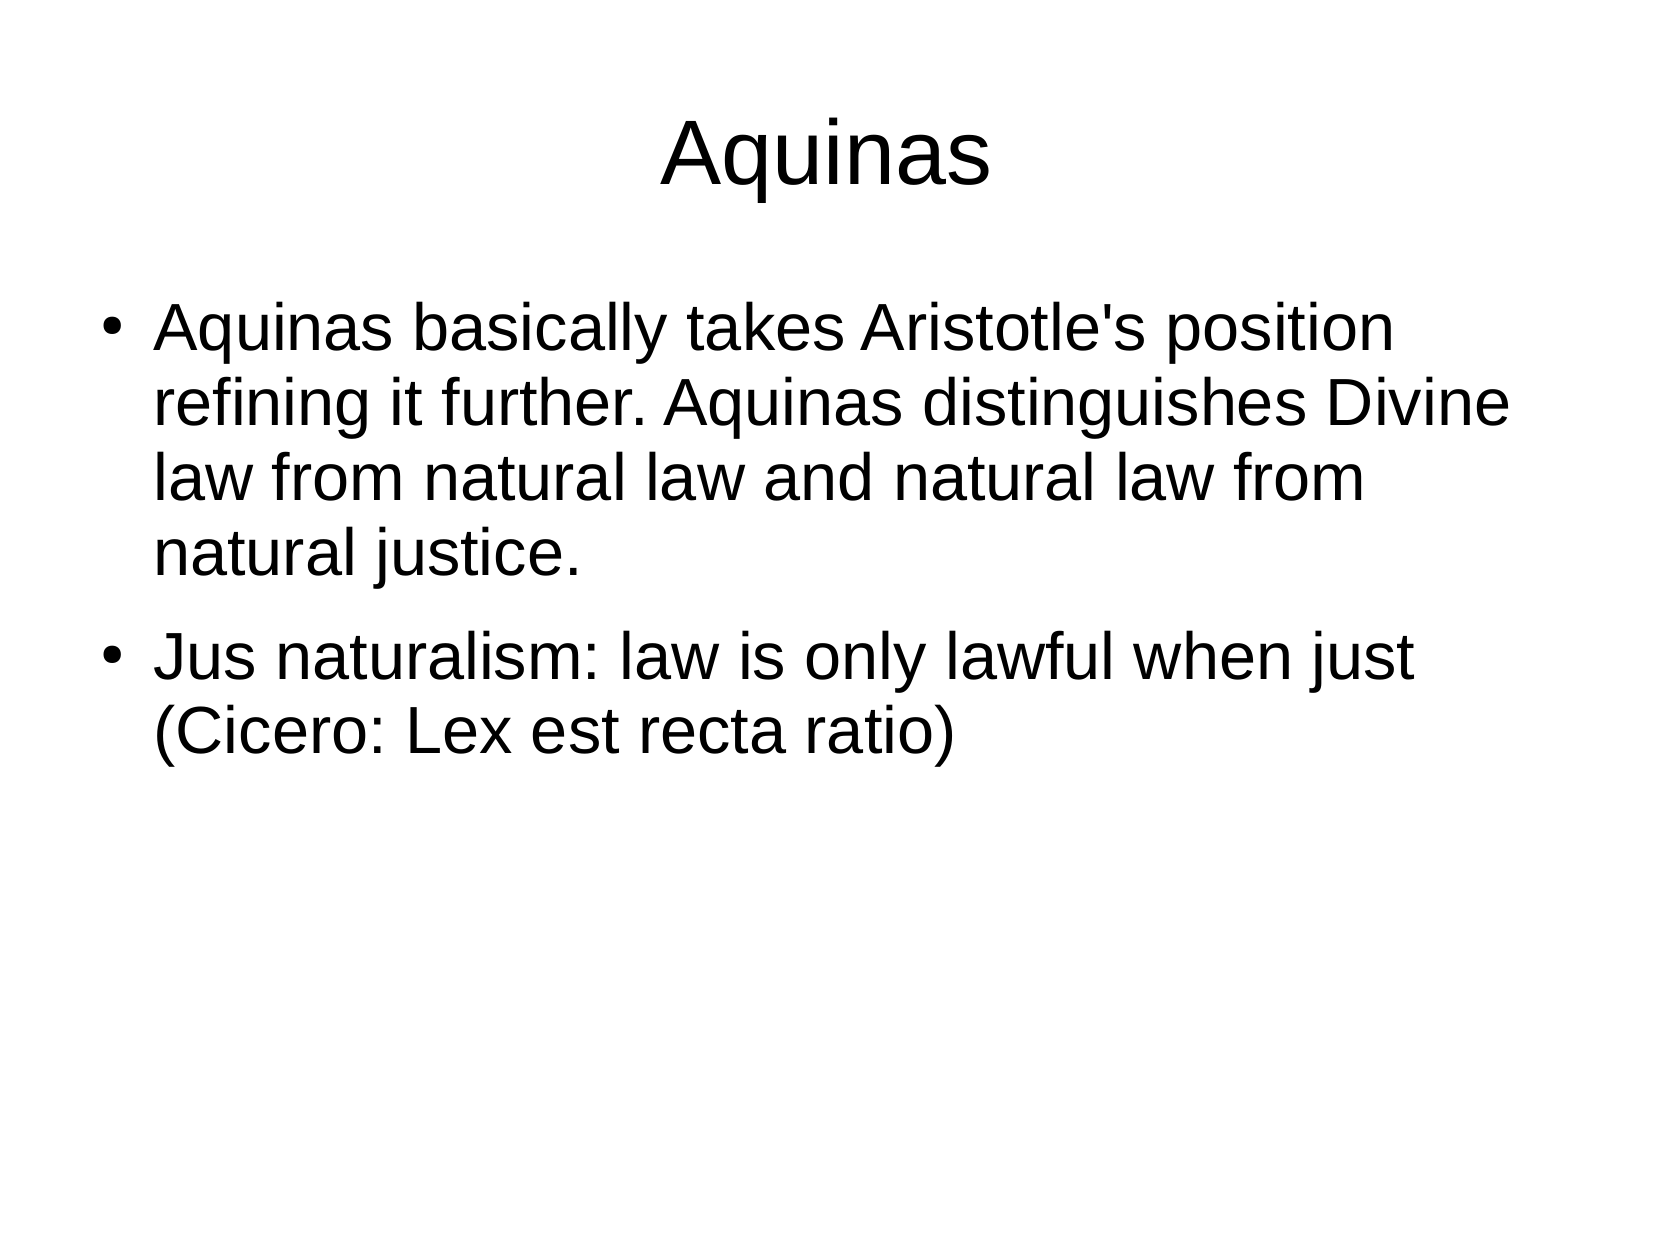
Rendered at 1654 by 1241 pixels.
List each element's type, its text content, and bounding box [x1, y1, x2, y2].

list Aquinas basically takes Aristotle's position refining it further. Aquinas distinguishes Divine law from natural law and natural law from natural justice. Jus naturalism: law is only lawful when just (Cicero: Lex est recta ratio) [82, 290, 1571, 1109]
title Aquinas [82, 49, 1571, 257]
